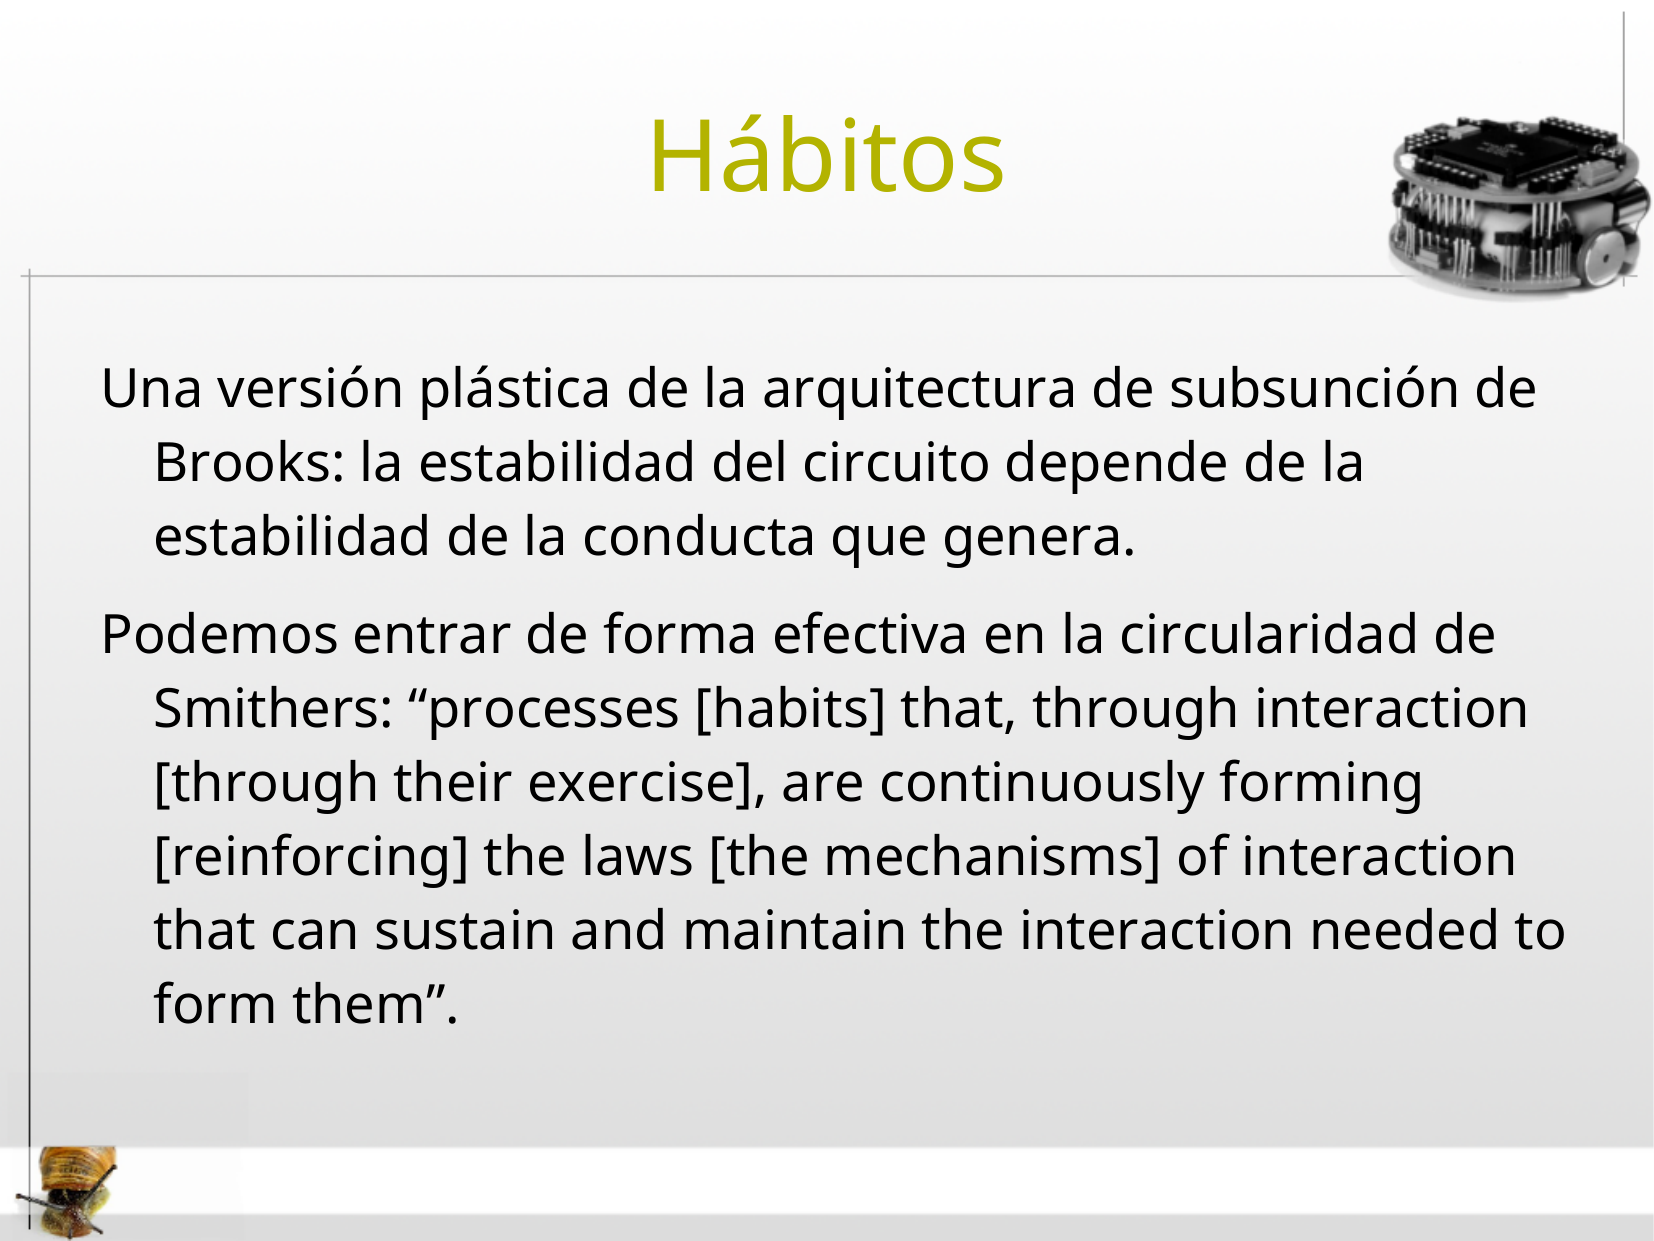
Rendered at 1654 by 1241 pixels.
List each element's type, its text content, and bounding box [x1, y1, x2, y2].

list Una versión plástica de la arquitectura de subsunción de Brooks: la estabilidad del circuito depende de la estabilidad de la conducta que genera. Podemos entrar de forma efectiva en la circularidad de Smithers: “processes [habits] that, through interaction [through their exercise], are continuously forming [reinforcing] the laws [the mechanisms] of interaction that can sustain and maintain the interaction needed to form them”. [82, 349, 1571, 1153]
picture [0, 0, 1654, 1241]
title Hábitos [82, 56, 1571, 250]
